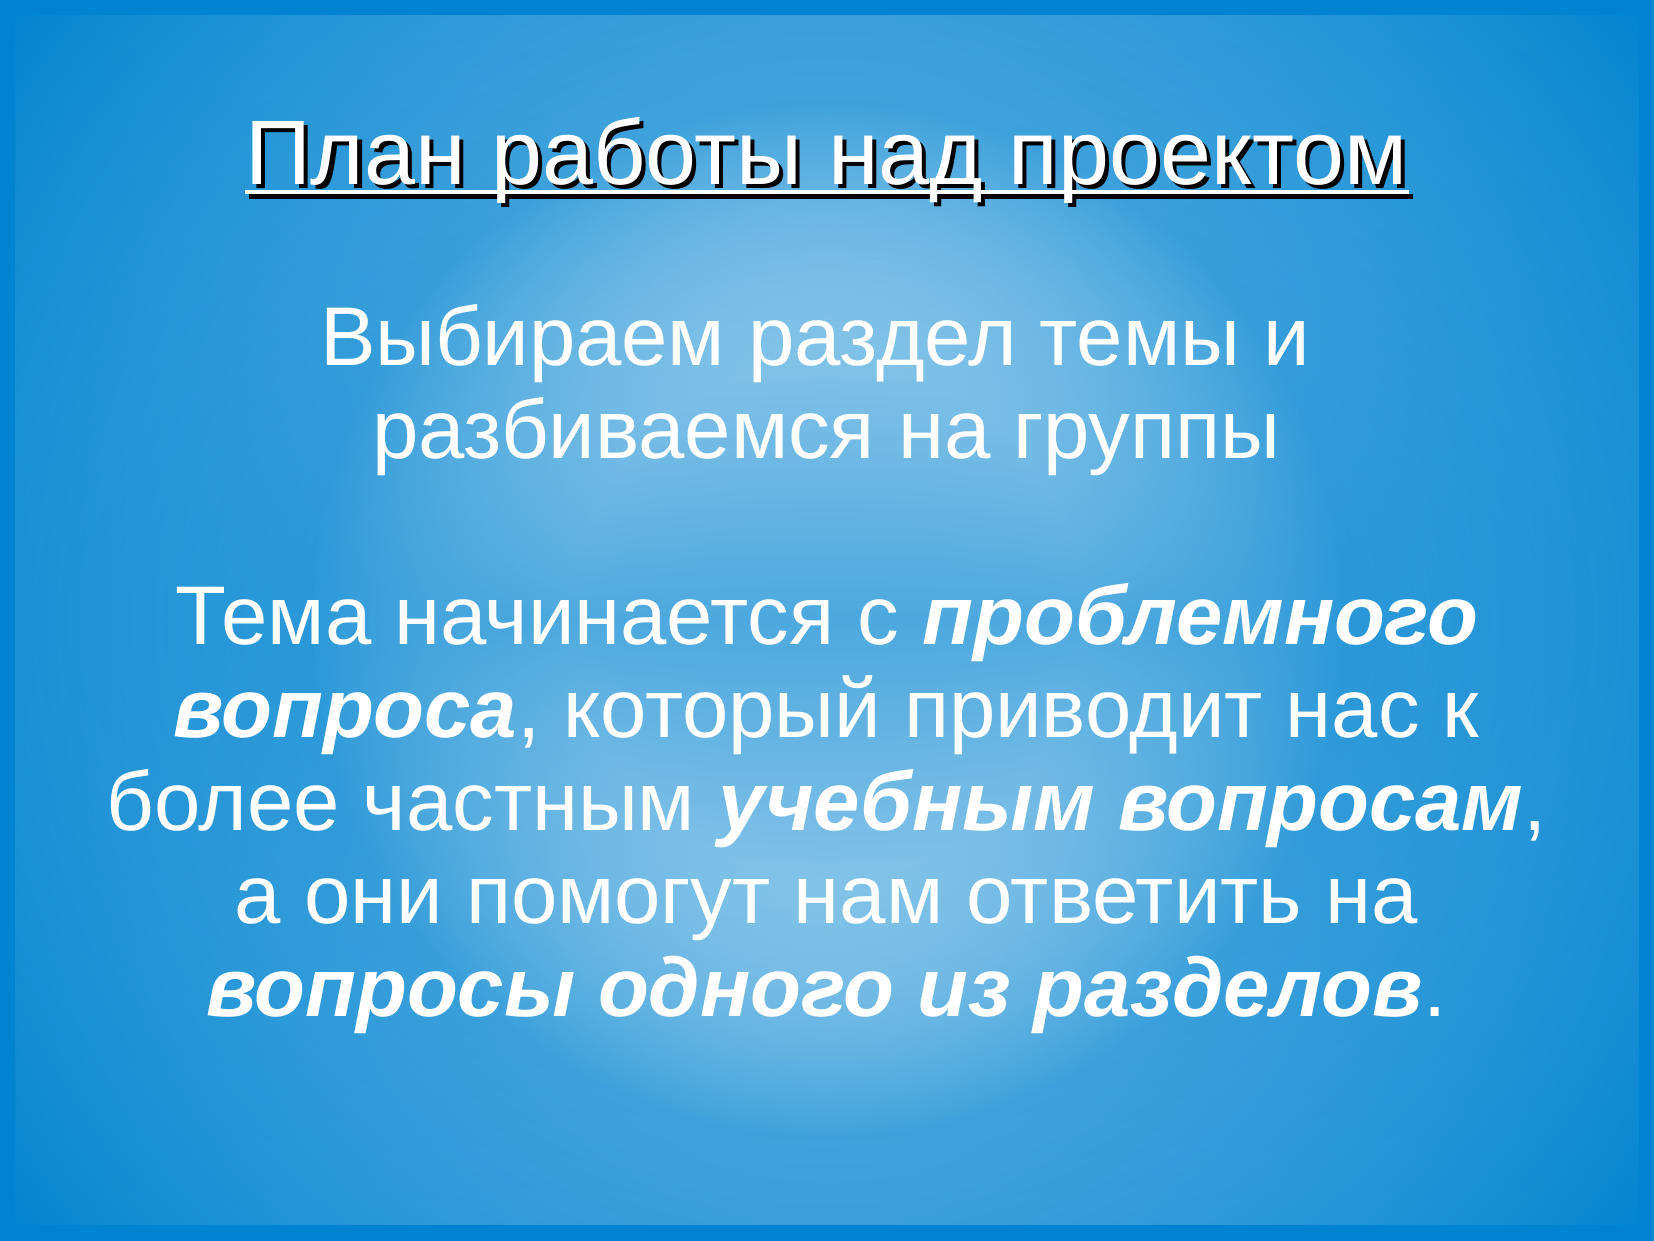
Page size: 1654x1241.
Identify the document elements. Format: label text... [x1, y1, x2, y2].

list Выбираем раздел темы и разбиваемся на группы Тема начинается с проблемного вопроса, который приводит нас к более частным учебным вопросам, а они помогут нам ответить на вопросы одного из разделов. [82, 290, 1571, 1010]
title План работы над проектом [82, 49, 1571, 257]
